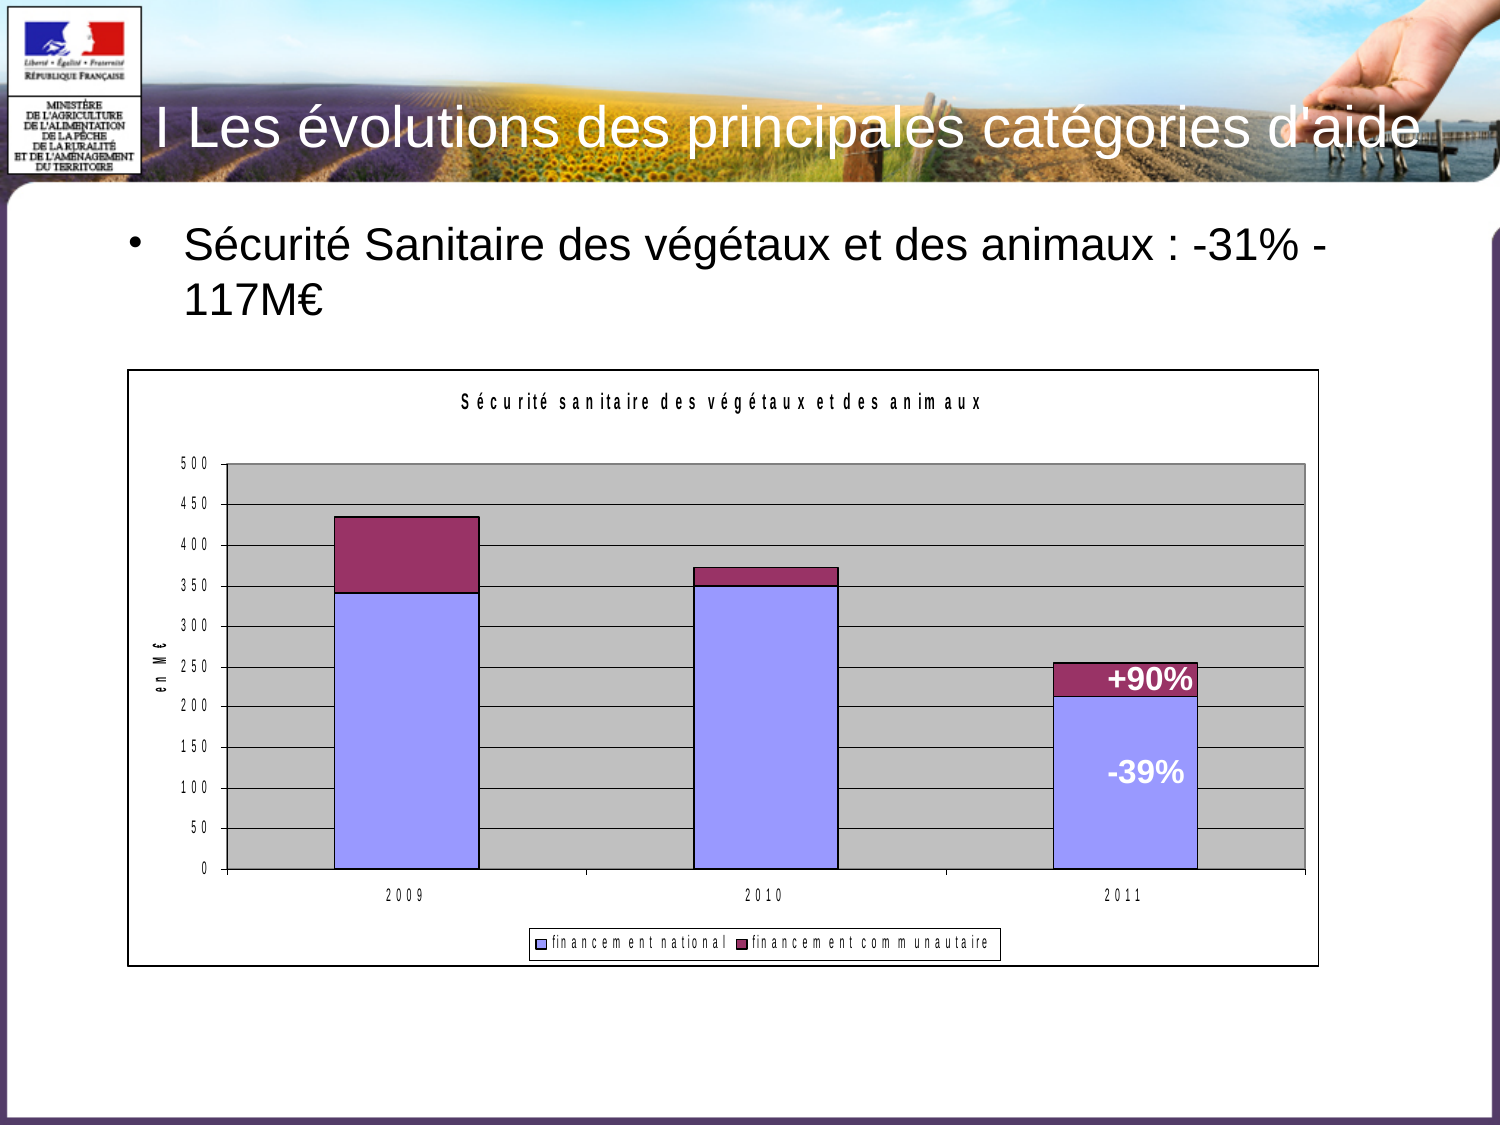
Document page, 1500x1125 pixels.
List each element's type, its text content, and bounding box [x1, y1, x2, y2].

list Sécurité Sanitaire des végétaux et des animaux : -31% -117M€ [112, 206, 1387, 1021]
picture [0, 0, 1500, 1125]
text_box +90% [1092, 649, 1208, 705]
text_box -39% [1092, 742, 1199, 798]
text_box I Les évolutions des principales catégories d'aide [147, 88, 1447, 159]
